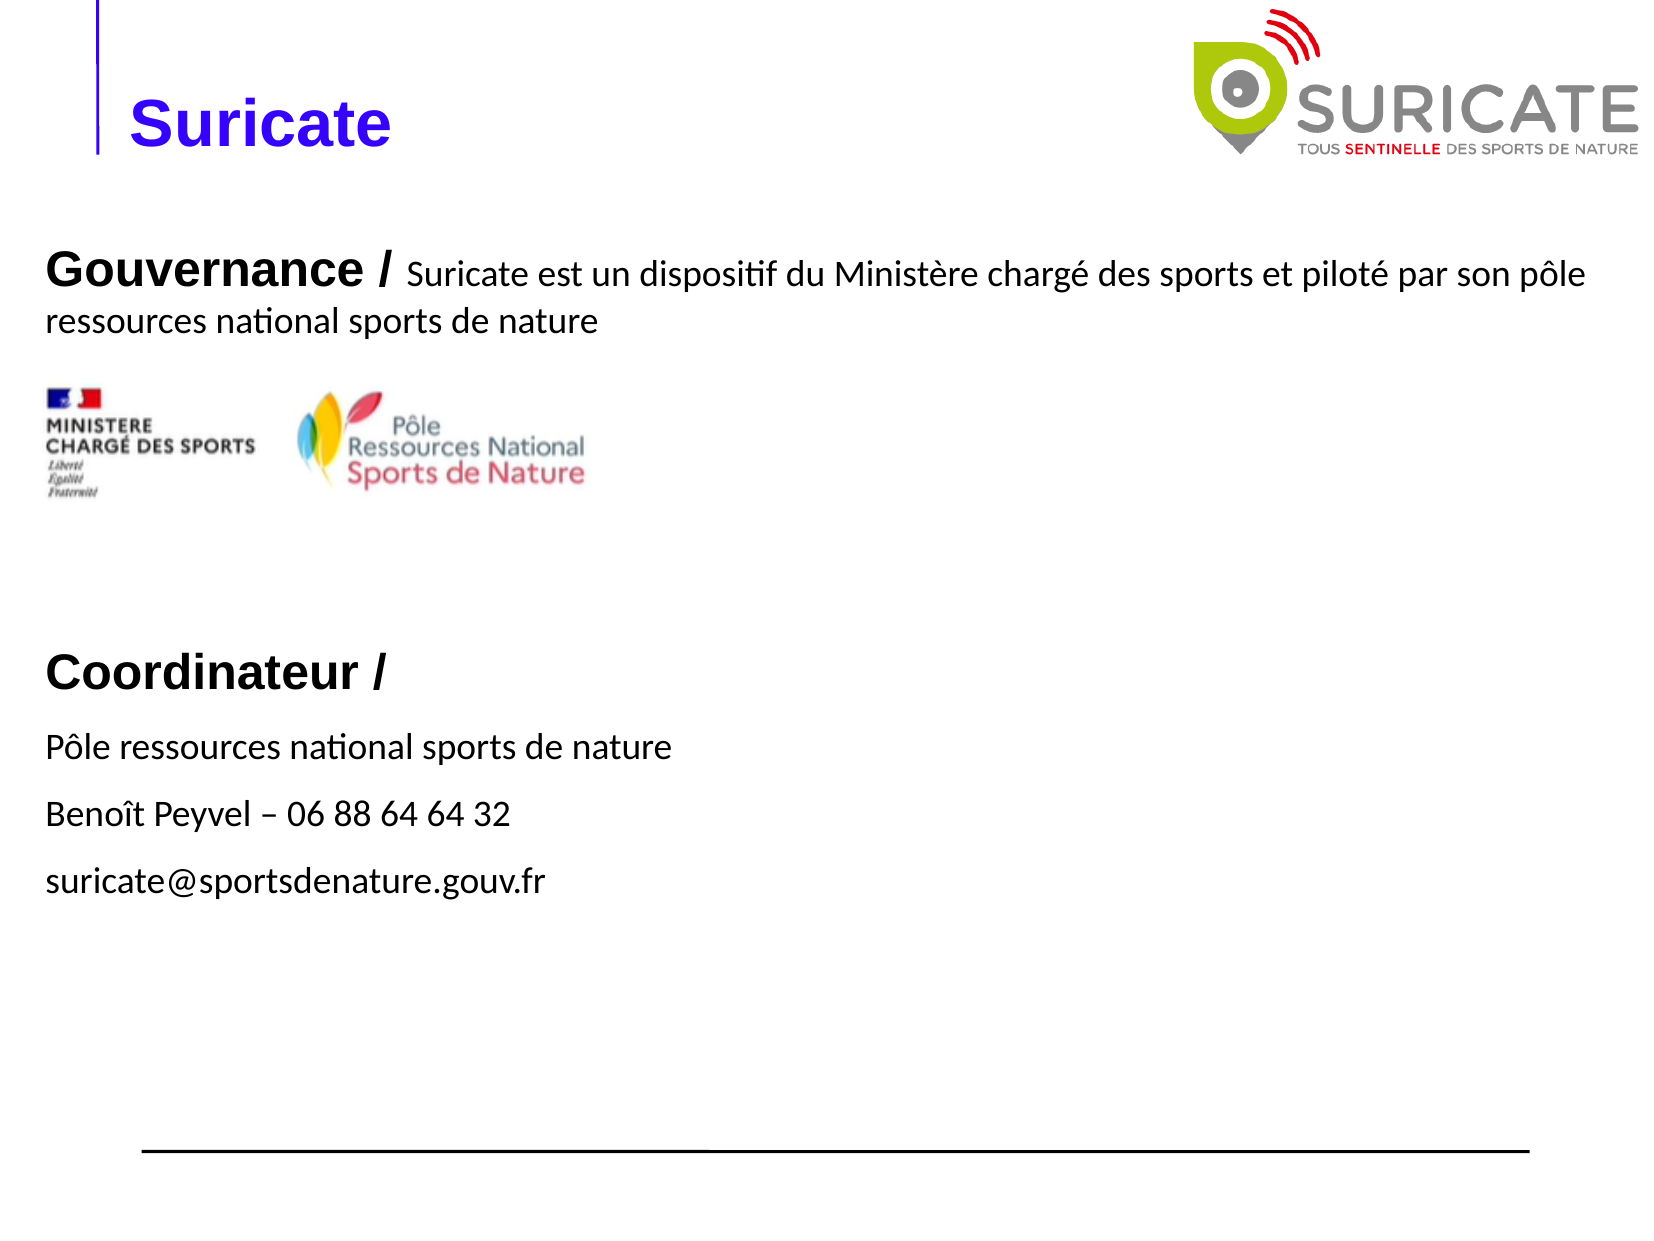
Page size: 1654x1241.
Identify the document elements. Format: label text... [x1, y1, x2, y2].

picture [25, 372, 635, 521]
text_box Gouvernance / Suricate est un dispositif du Ministère chargé des sports et piloté par son pôle ressources national sports de nature Coordinateur / Pôle ressources national sports de nature Benoît Peyvel – 06 88 64 64 32 suricate@sportsdenature.gouv.fr [45, 236, 1607, 1189]
text_box Suricate [129, 11, 491, 160]
picture [1180, 0, 1652, 179]
